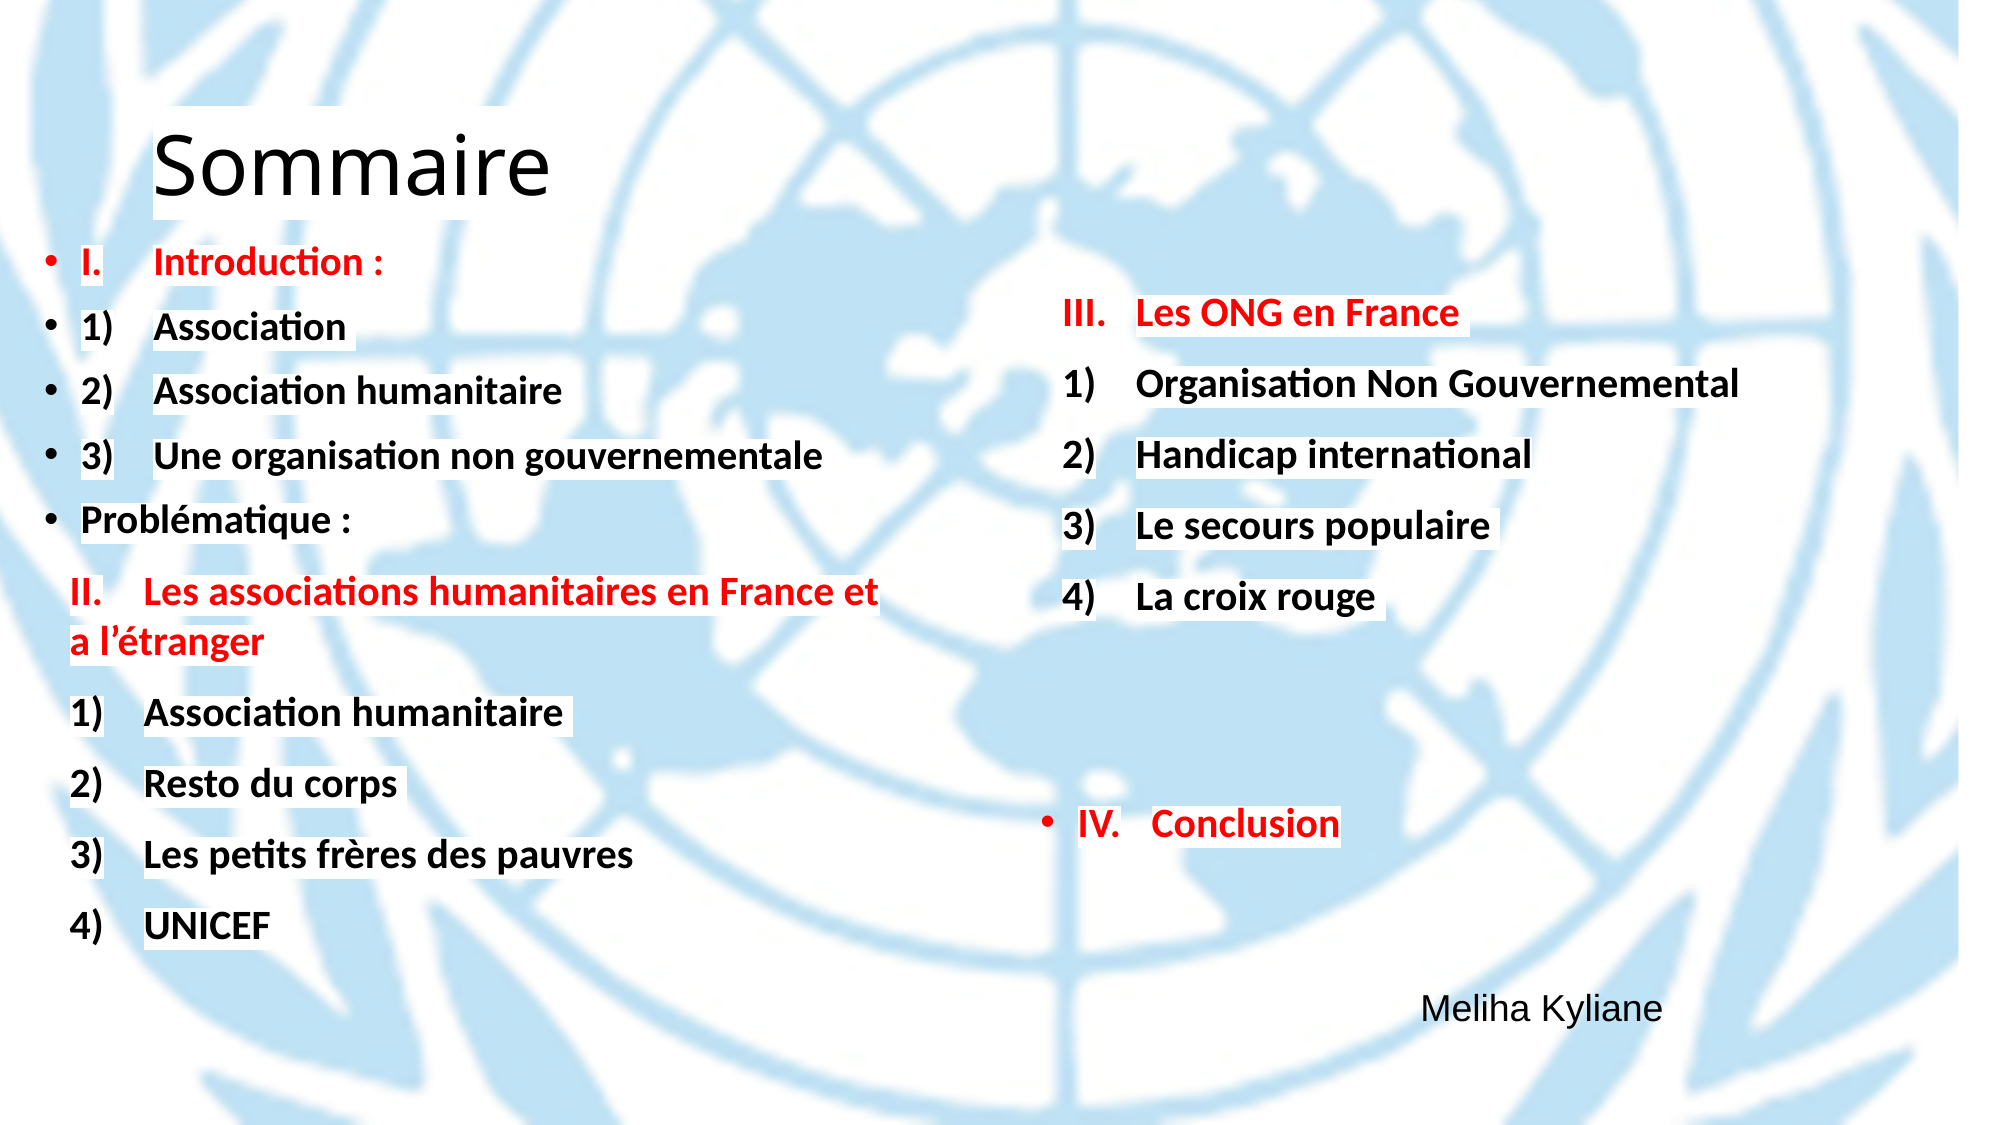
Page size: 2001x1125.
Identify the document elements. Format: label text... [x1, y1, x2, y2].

picture [0, 0, 1959, 1125]
list III. Les ONG en France 1) Organisation Non Gouvernemental 2) Handicap international 3) Le secours populaire 4) La croix rouge [1047, 277, 1898, 666]
list II. Les associations humanitaires en France et a l’étranger 1) Association humanitaire 2) Resto du corps 3) Les petits frères des pauvres 4) UNICEF [54, 551, 901, 1037]
list I. Introduction : 1) Association 2) Association humanitaire 3) Une organisation non gouvernementale Problématique : [29, 233, 876, 552]
title Sommaire [137, 59, 1863, 278]
list IV. Conclusion [1025, 793, 1876, 967]
text_box Meliha Kyliane [1405, 980, 2000, 1038]
